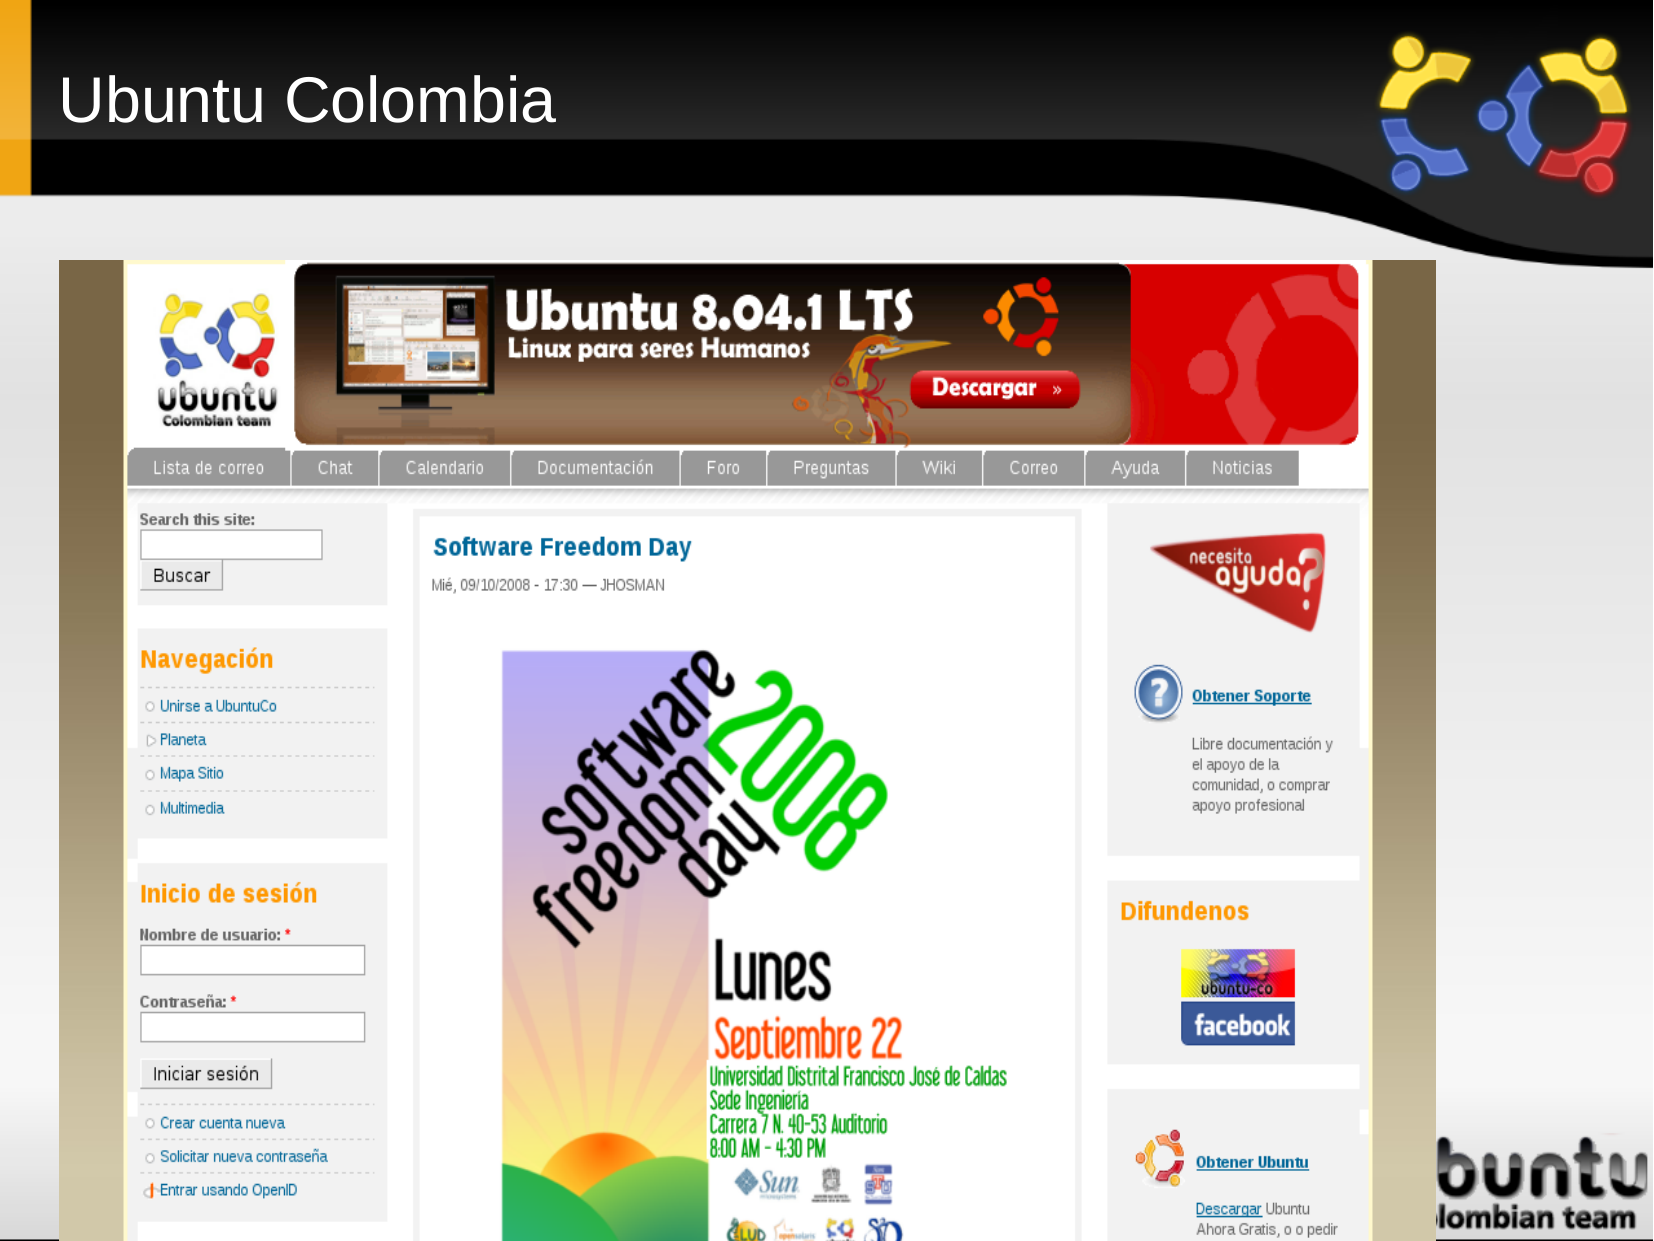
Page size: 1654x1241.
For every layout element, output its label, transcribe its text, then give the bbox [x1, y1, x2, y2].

title Ubuntu Colombia [59, 48, 1376, 153]
picture [0, 0, 1653, 1241]
